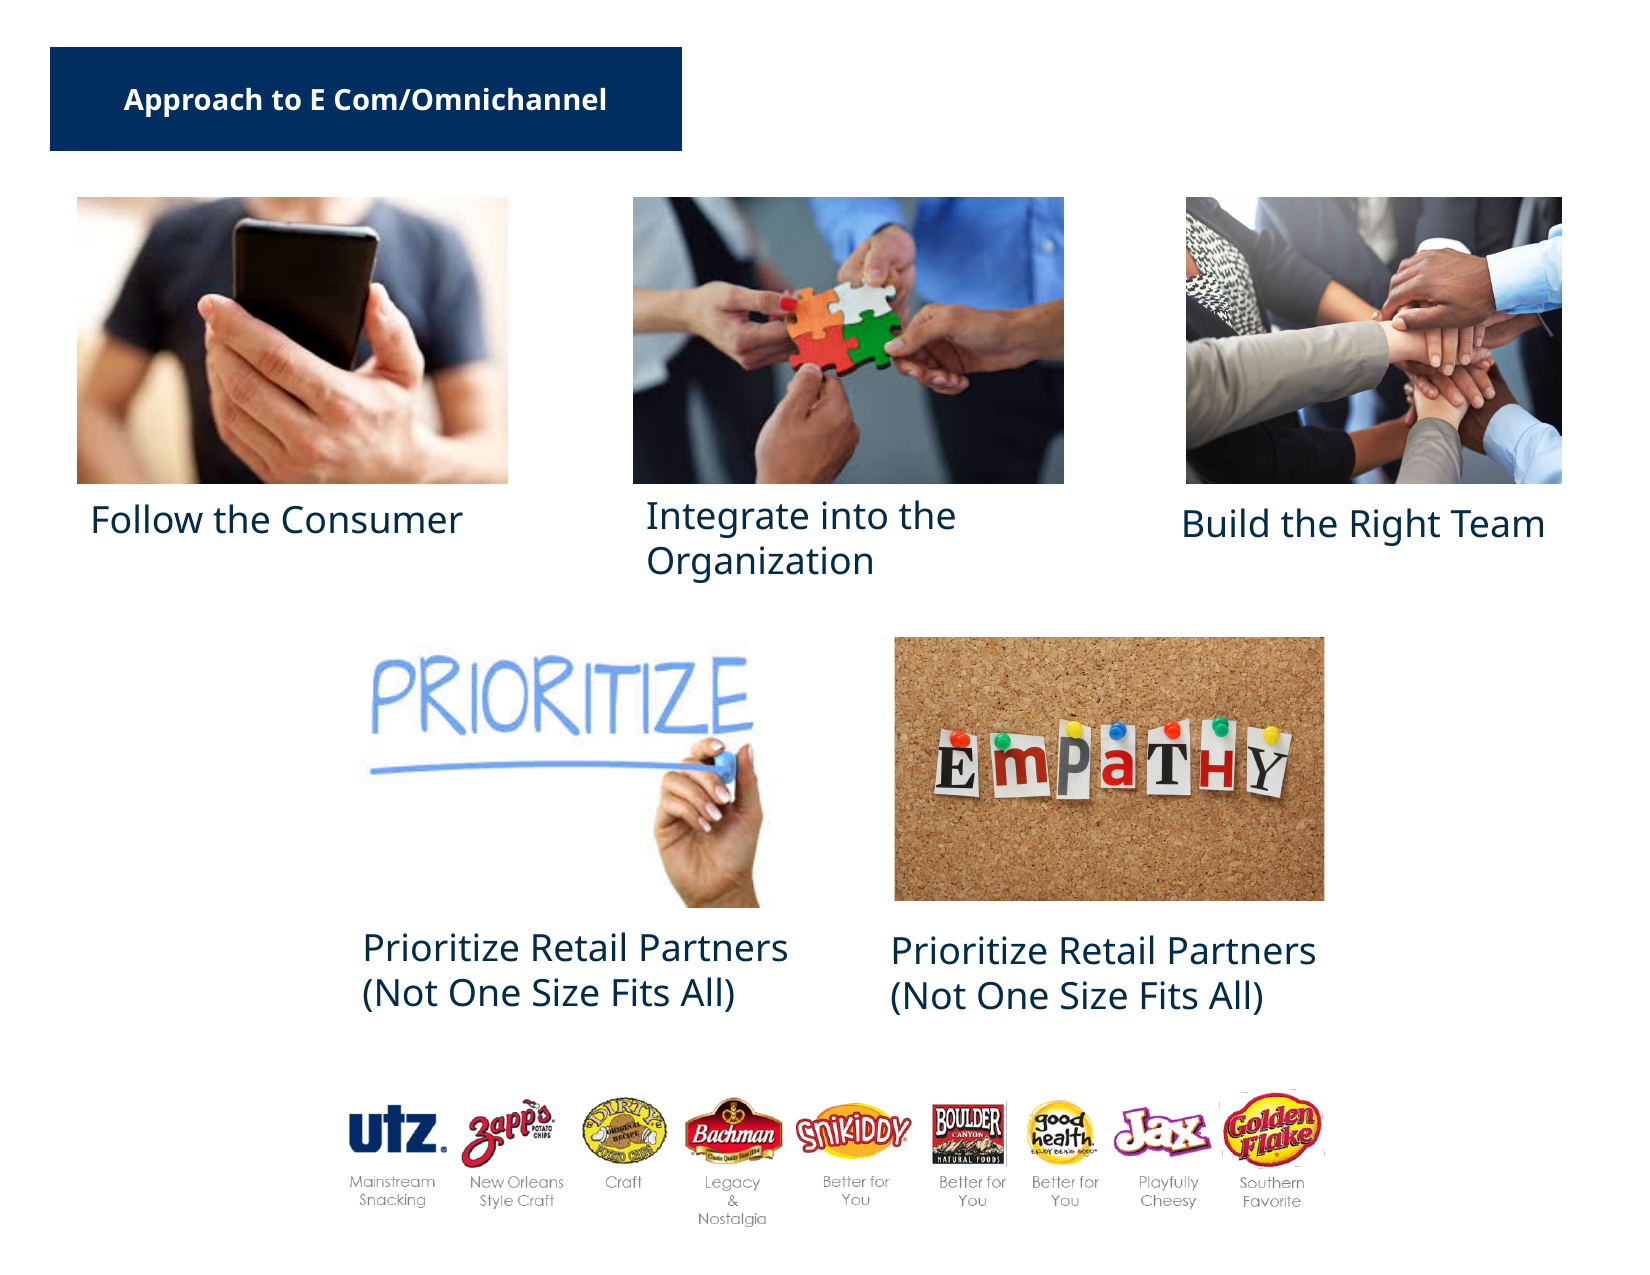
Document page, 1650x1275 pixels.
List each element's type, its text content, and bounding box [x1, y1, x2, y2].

picture [1186, 197, 1562, 484]
picture [633, 197, 1064, 484]
text_box Integrate into the Organization [631, 484, 1067, 591]
text_box Follow the Consumer [75, 488, 511, 549]
text_box Prioritize Retail Partners (Not One Size Fits All) [875, 919, 1344, 1026]
text_box Approach to E Com/Omnichannel [50, 47, 682, 151]
picture [894, 637, 1325, 901]
text_box Build the Right Team [1165, 492, 1568, 554]
picture [77, 197, 508, 484]
picture [325, 1087, 1325, 1237]
text_box Prioritize Retail Partners (Not One Size Fits All) [347, 916, 816, 1023]
picture [347, 621, 777, 908]
